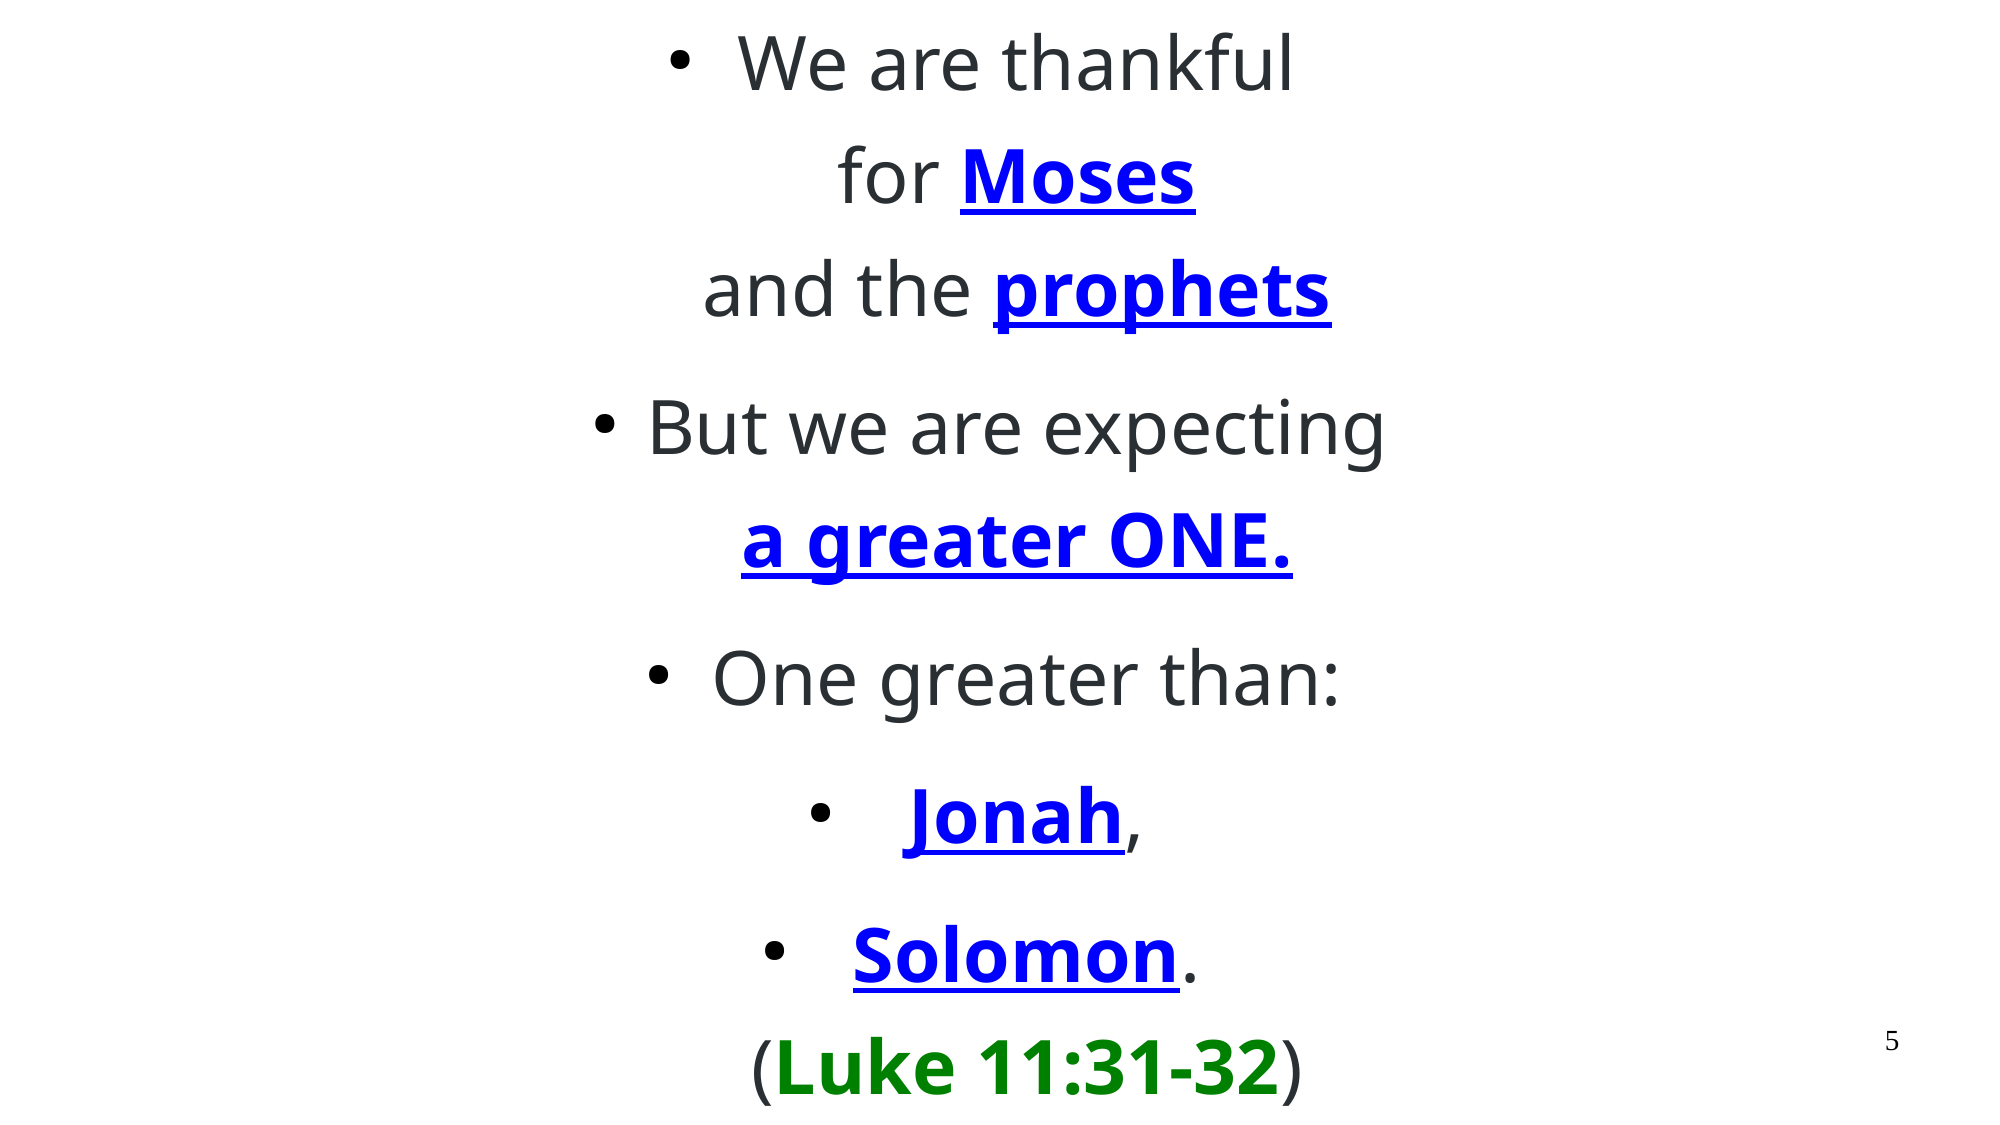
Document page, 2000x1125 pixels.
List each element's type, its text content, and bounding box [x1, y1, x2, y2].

list We are thankful for Moses and the prophets But we are expecting a greater ONE. One greater than: Jonah, Solomon. (Luke 11:31-32) [0, 0, 1996, 1123]
